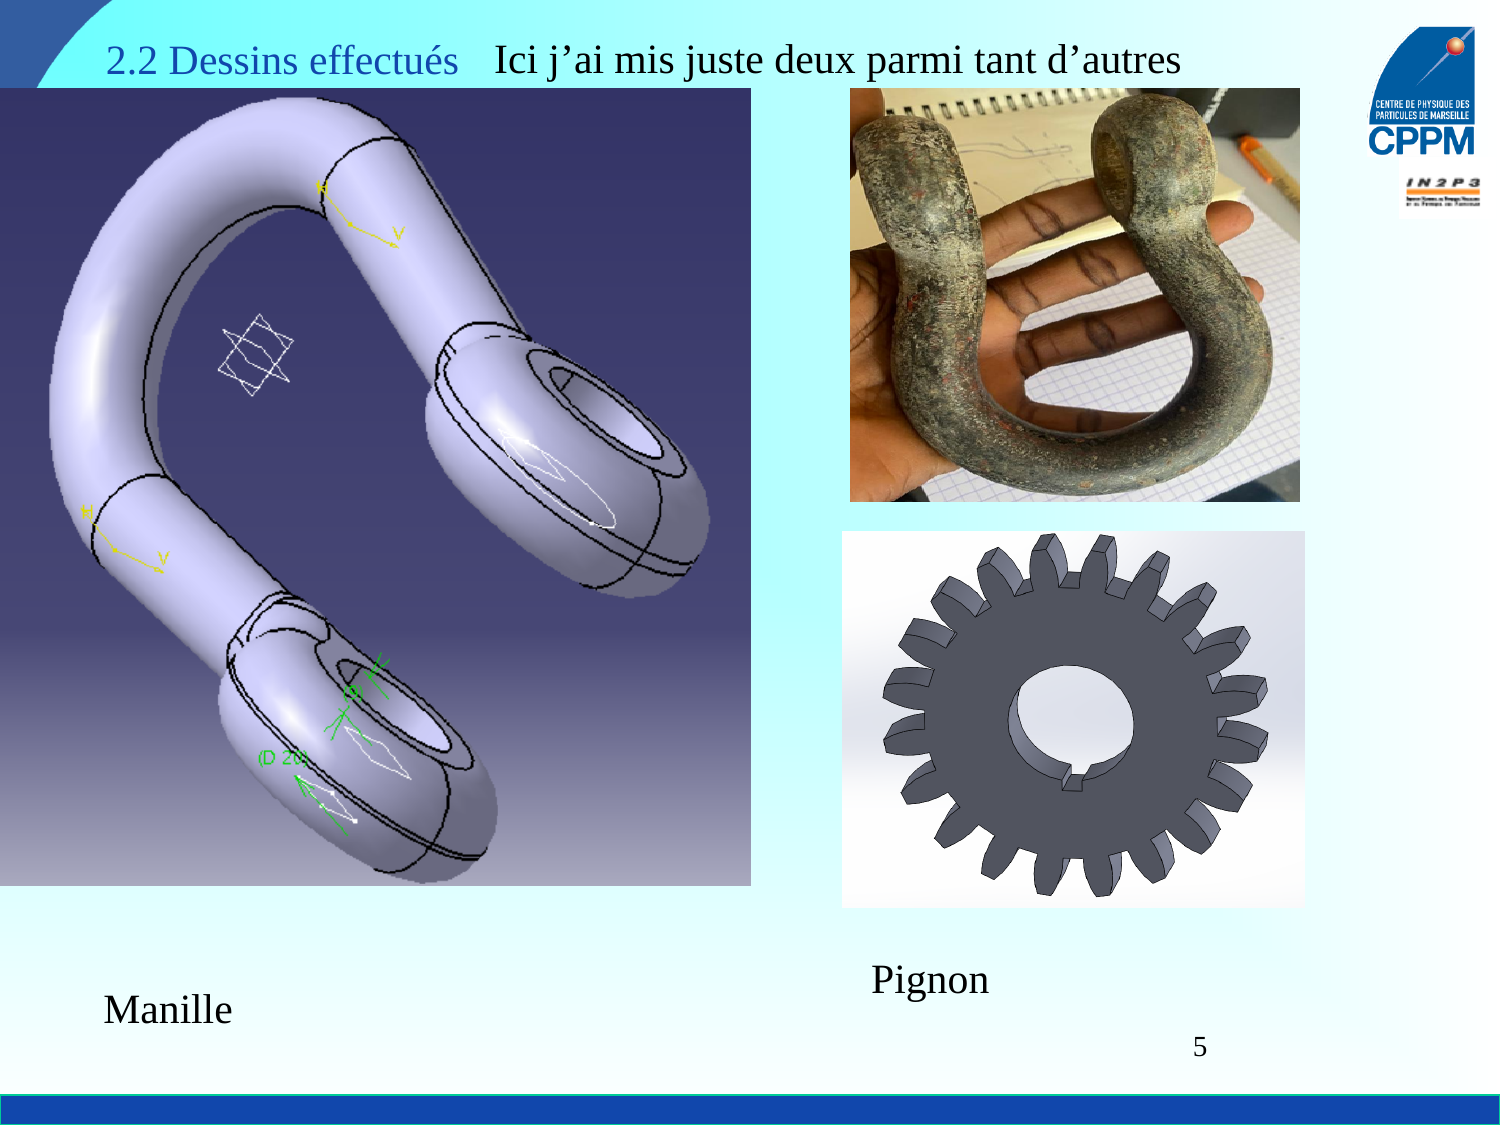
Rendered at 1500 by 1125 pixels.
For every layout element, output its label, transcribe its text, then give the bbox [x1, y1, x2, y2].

picture [0, 0, 751, 886]
text_box Ici j’ai mis juste deux parmi tant d’autres [479, 24, 1270, 140]
text_box [2, 1097, 1498, 1123]
text_box Pignon [856, 944, 1329, 1010]
picture [842, 531, 1305, 908]
picture [850, 88, 1300, 502]
text_box 2.2 Dessins effectués [80, 24, 475, 88]
text_box Manille [88, 974, 473, 1040]
picture [1341, 0, 1500, 219]
